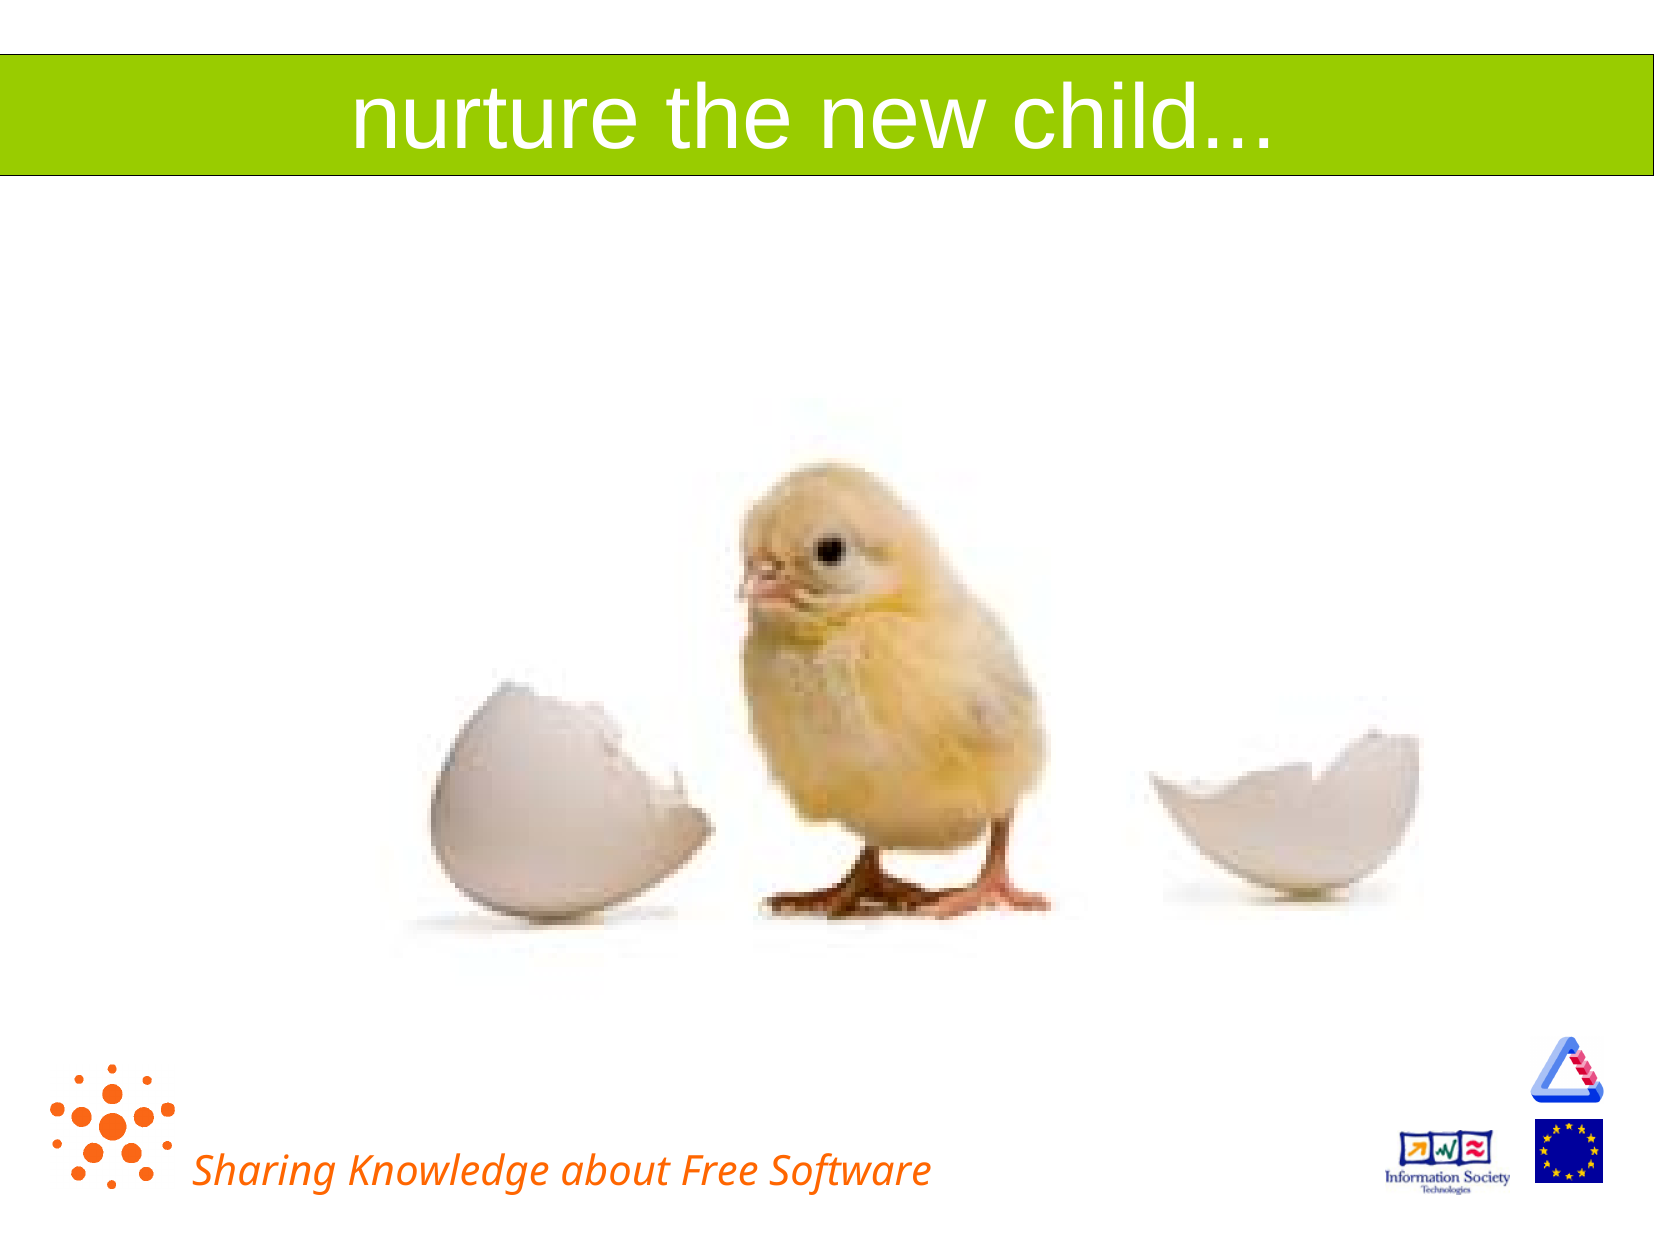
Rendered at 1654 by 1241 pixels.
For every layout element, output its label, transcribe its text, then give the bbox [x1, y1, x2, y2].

picture [1530, 1036, 1604, 1104]
picture [50, 1064, 175, 1189]
picture [306, 249, 1471, 1028]
title nurture the new child... [82, 48, 1571, 185]
picture [1385, 1130, 1510, 1195]
picture [1535, 1119, 1603, 1183]
